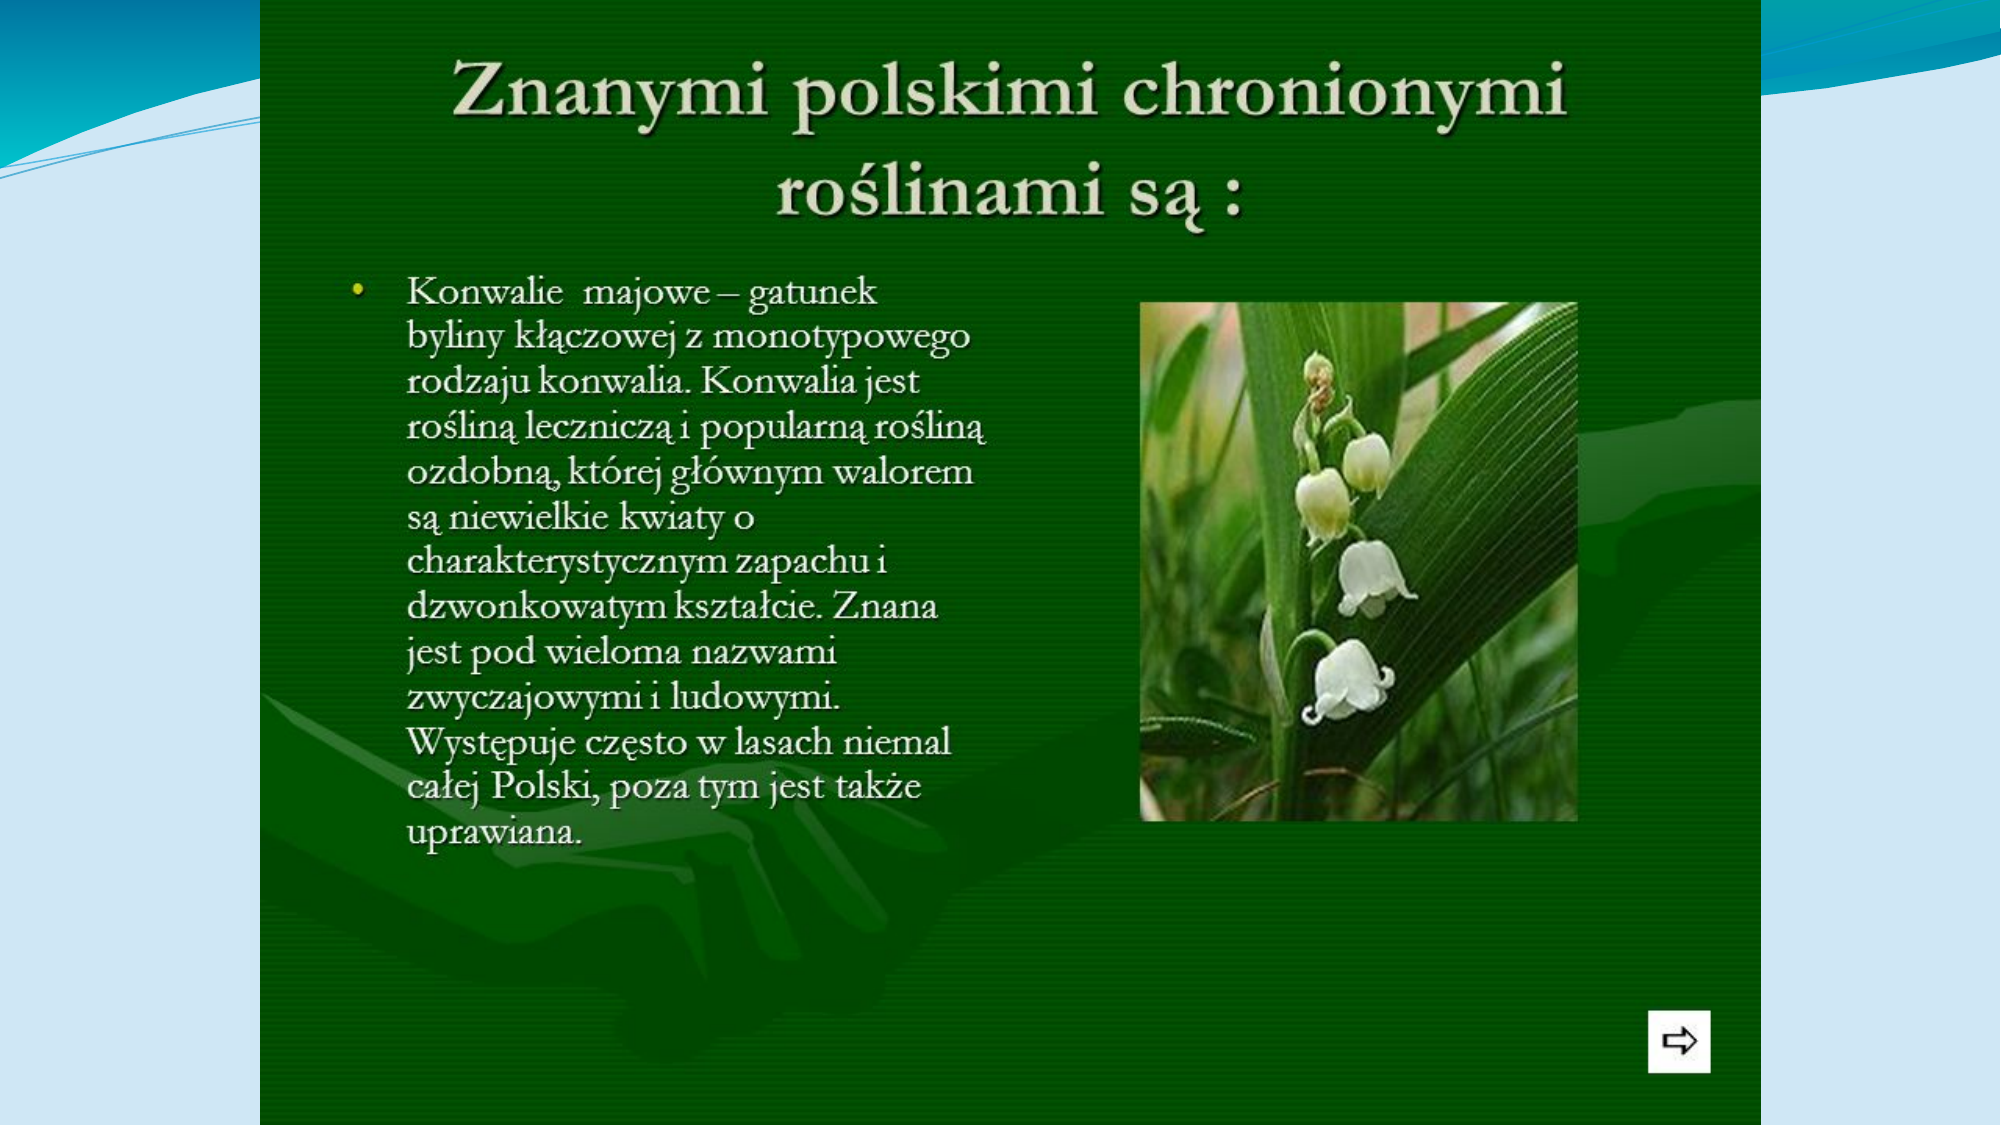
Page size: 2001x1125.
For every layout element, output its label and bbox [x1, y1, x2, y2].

picture [260, 0, 1761, 1125]
